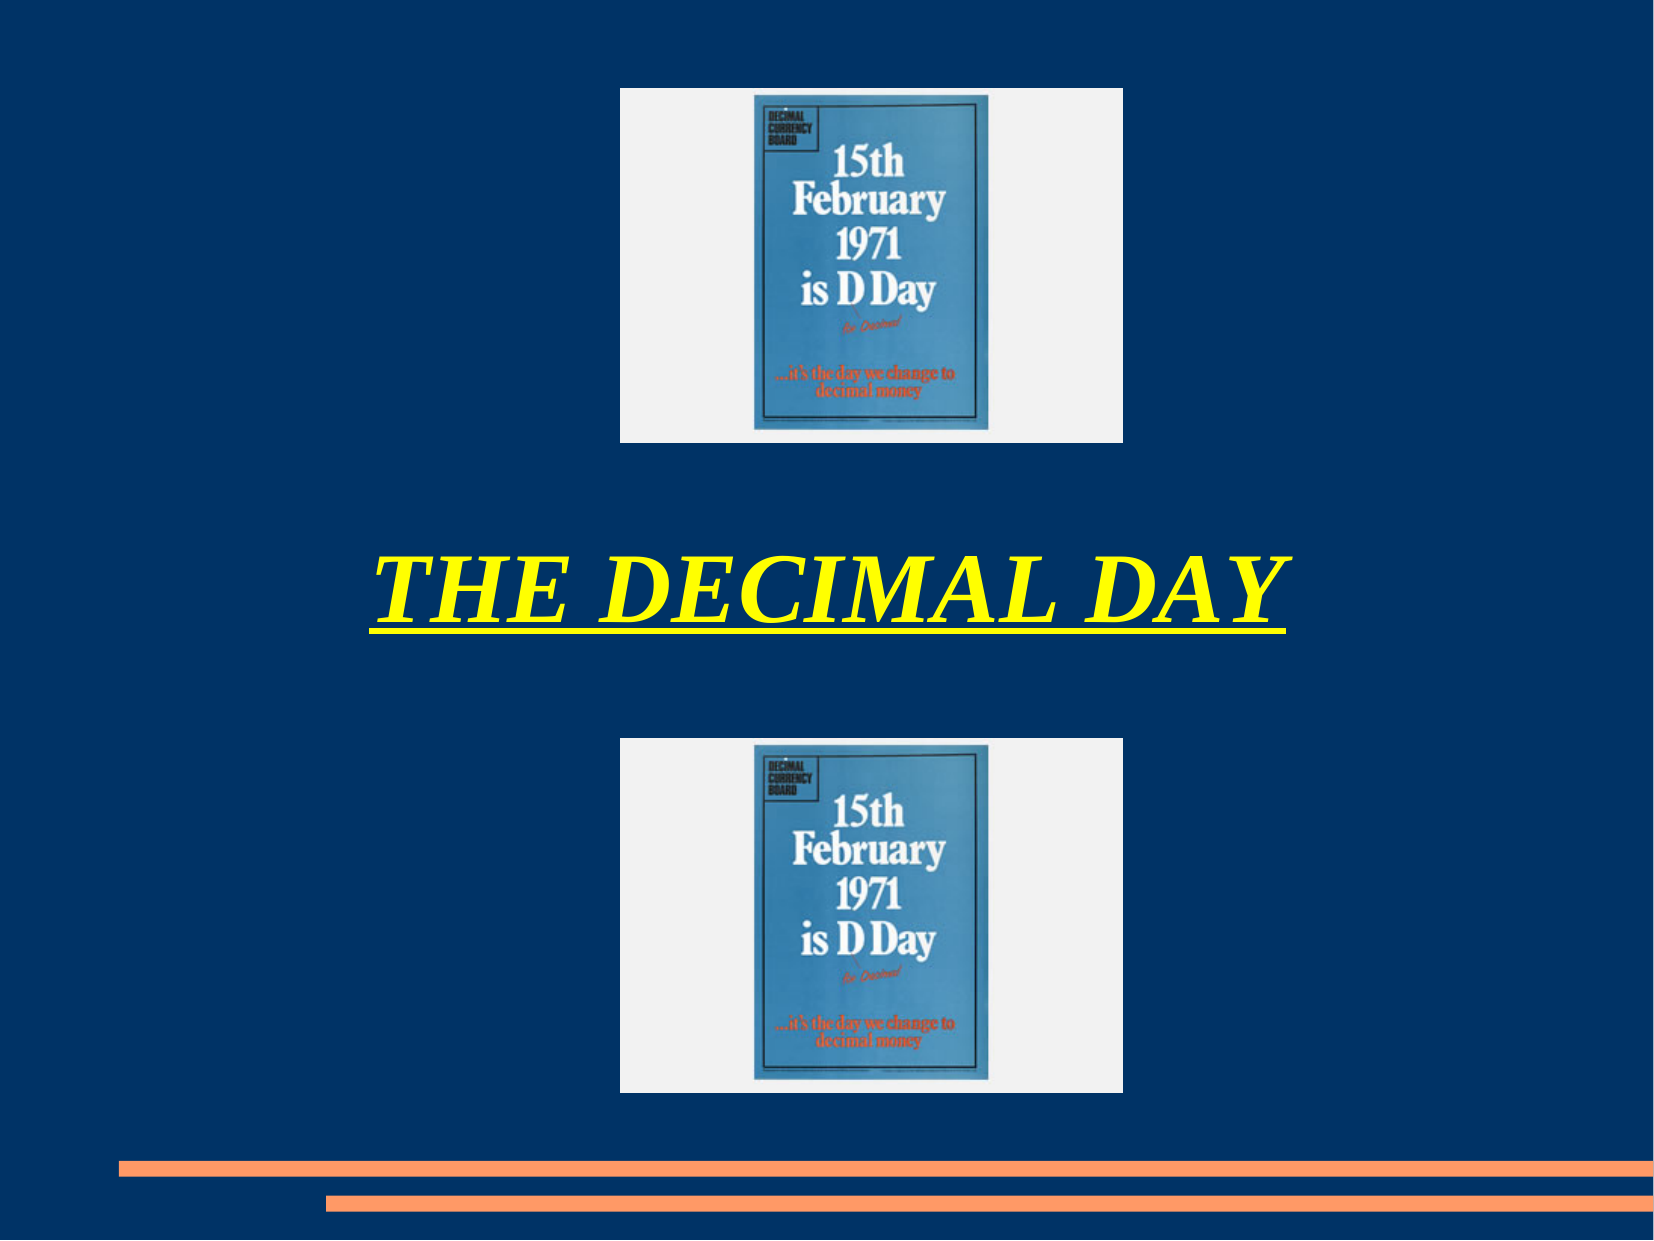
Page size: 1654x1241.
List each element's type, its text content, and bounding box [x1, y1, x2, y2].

picture [620, 88, 1123, 443]
subtitle THE DECIMAL DAY [121, 46, 1534, 1132]
picture [620, 738, 1123, 1093]
